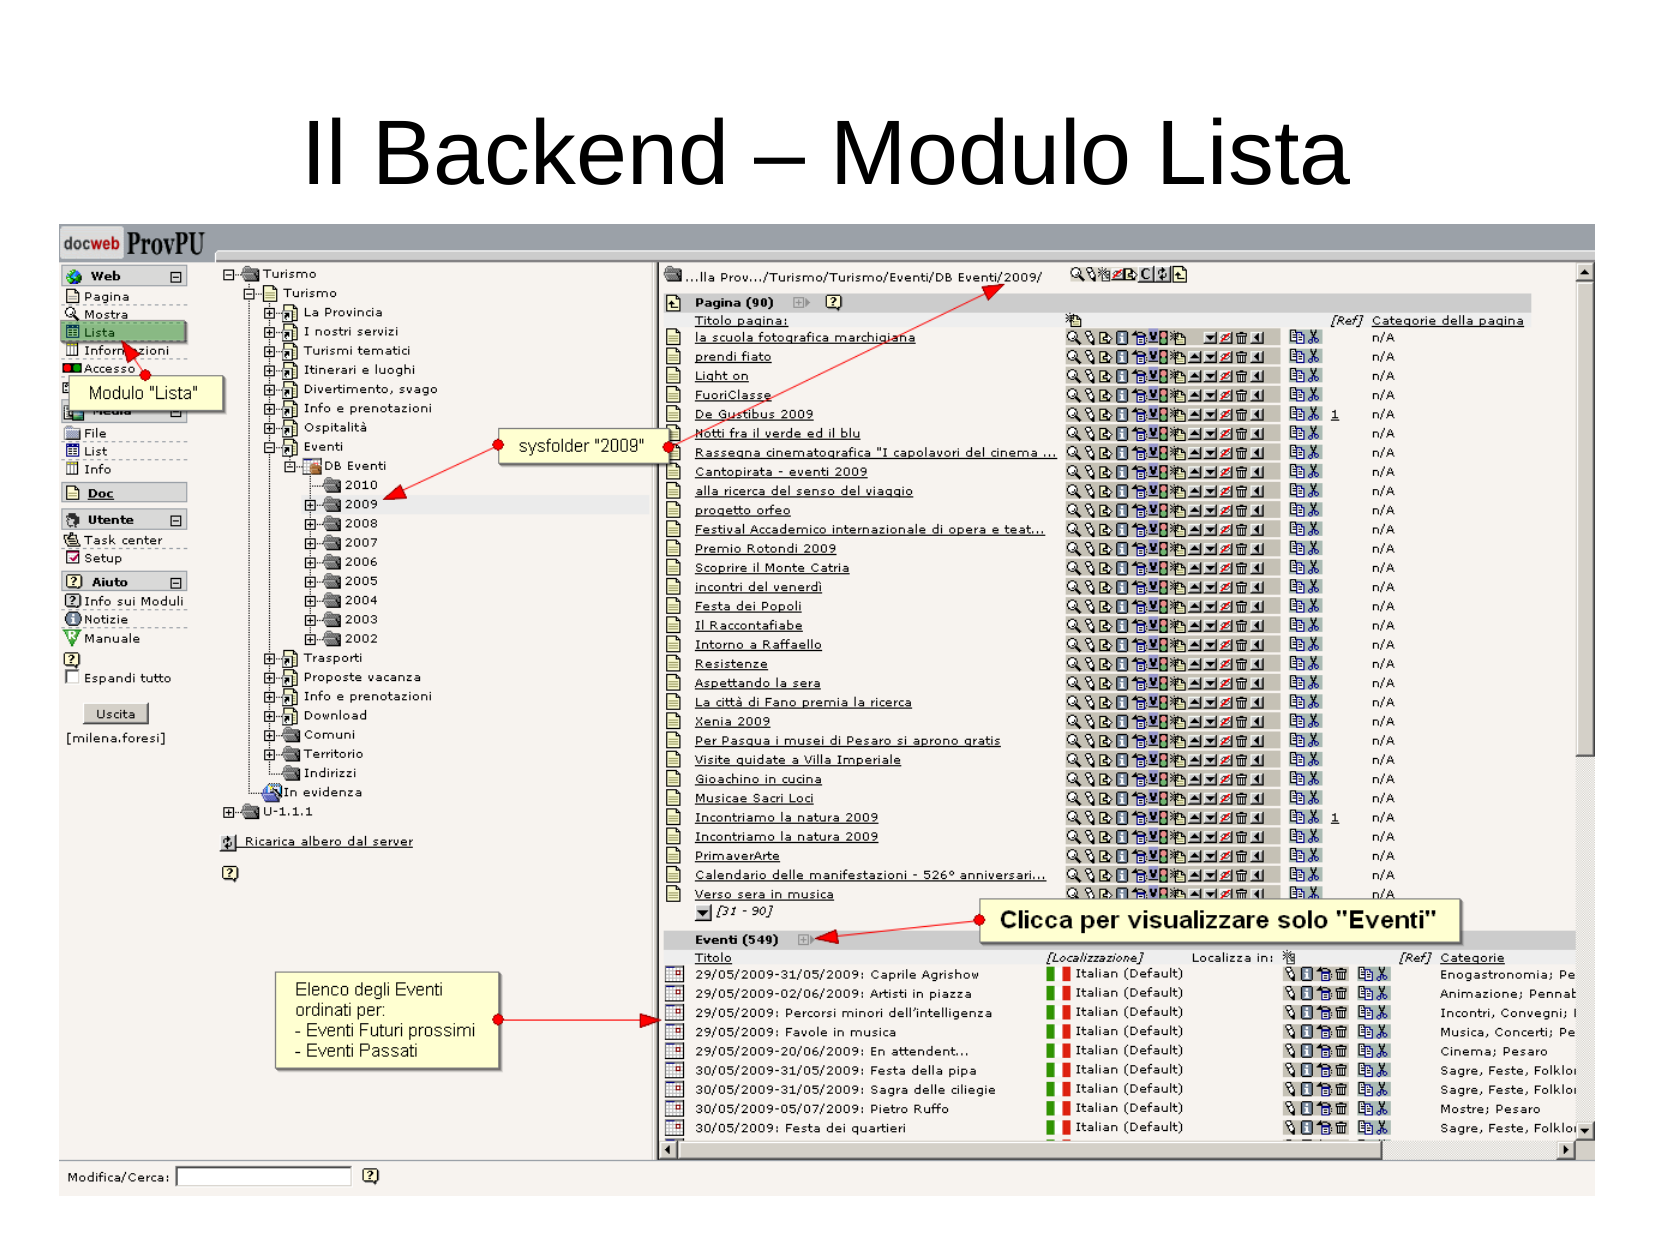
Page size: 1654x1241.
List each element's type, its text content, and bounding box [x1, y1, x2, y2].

picture [59, 224, 1595, 1196]
title Il Backend – Modulo Lista [82, 56, 1571, 224]
